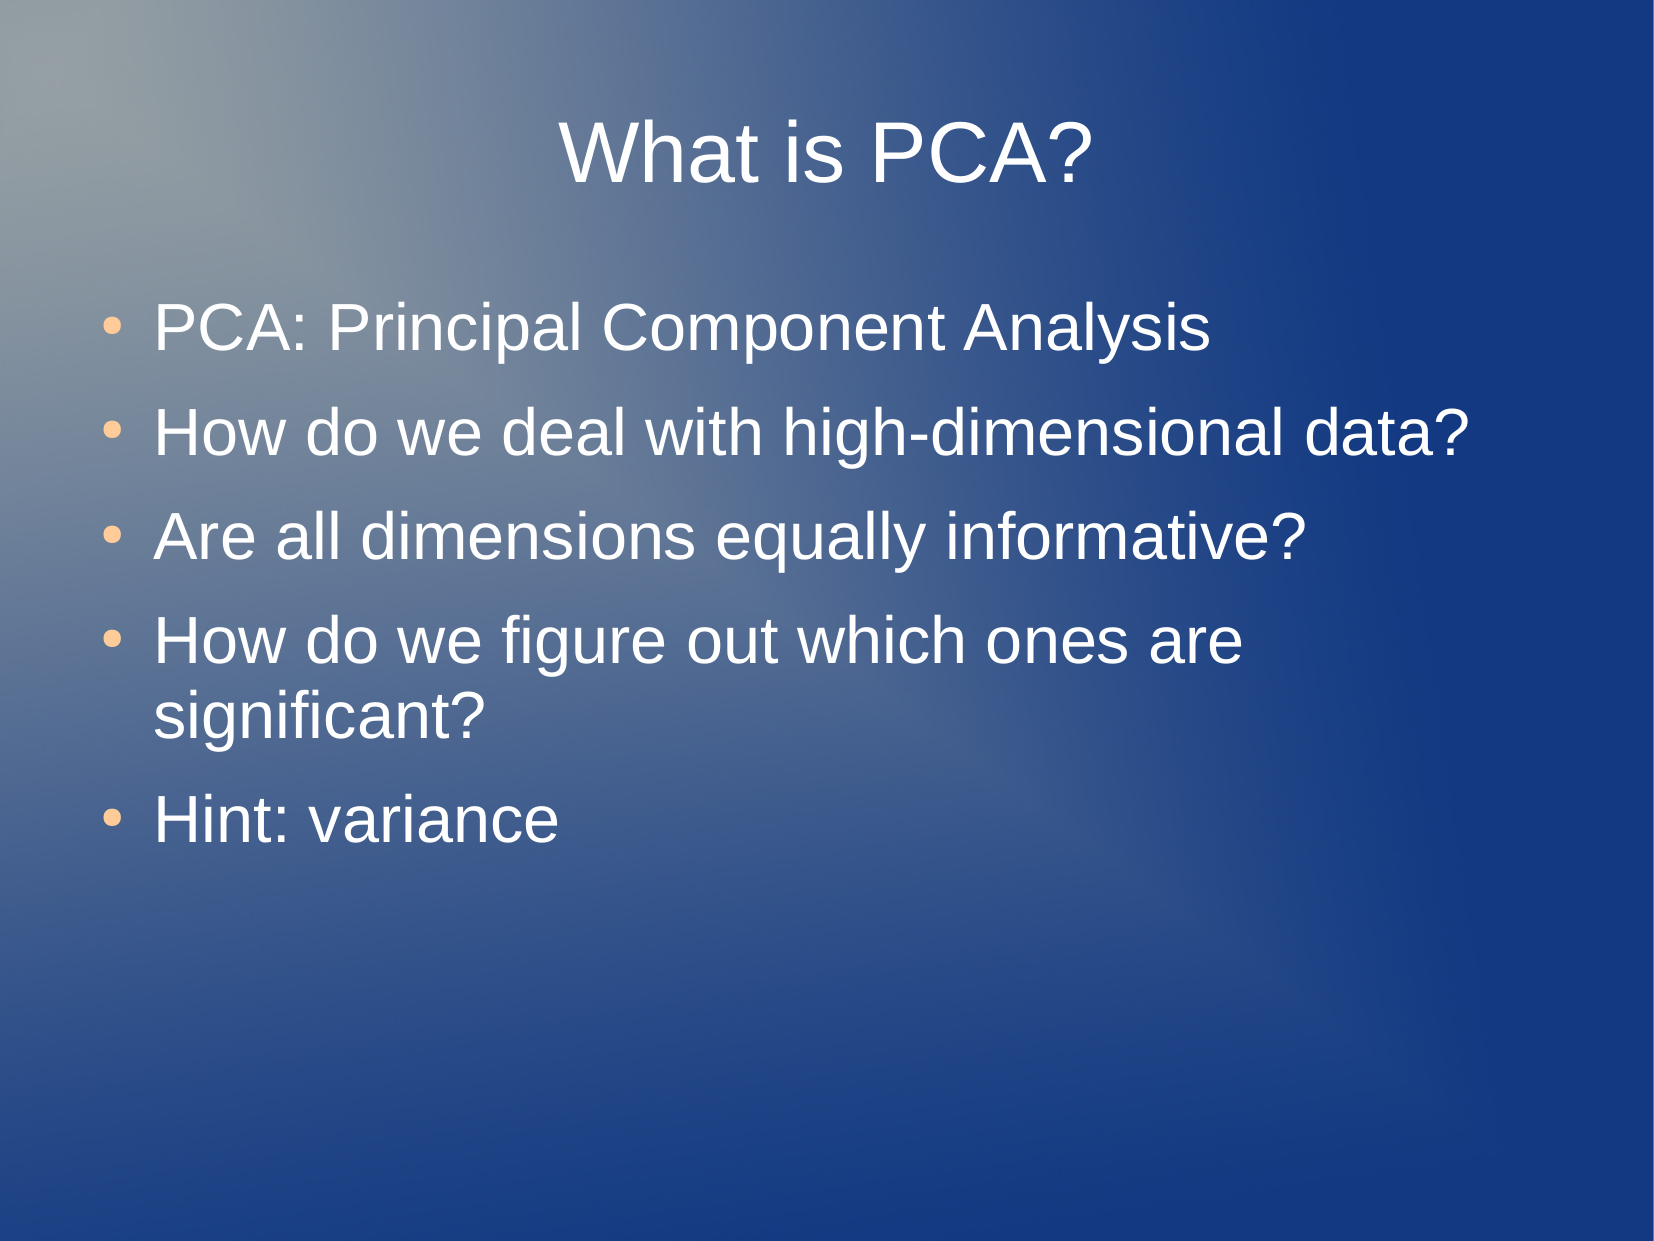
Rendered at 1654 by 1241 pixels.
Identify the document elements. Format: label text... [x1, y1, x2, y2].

list PCA: Principal Component Analysis How do we deal with high-dimensional data? Are all dimensions equally informative? How do we figure out which ones are significant? Hint: variance [82, 290, 1571, 1109]
title What is PCA? [82, 49, 1571, 257]
picture [0, 0, 1654, 1241]
